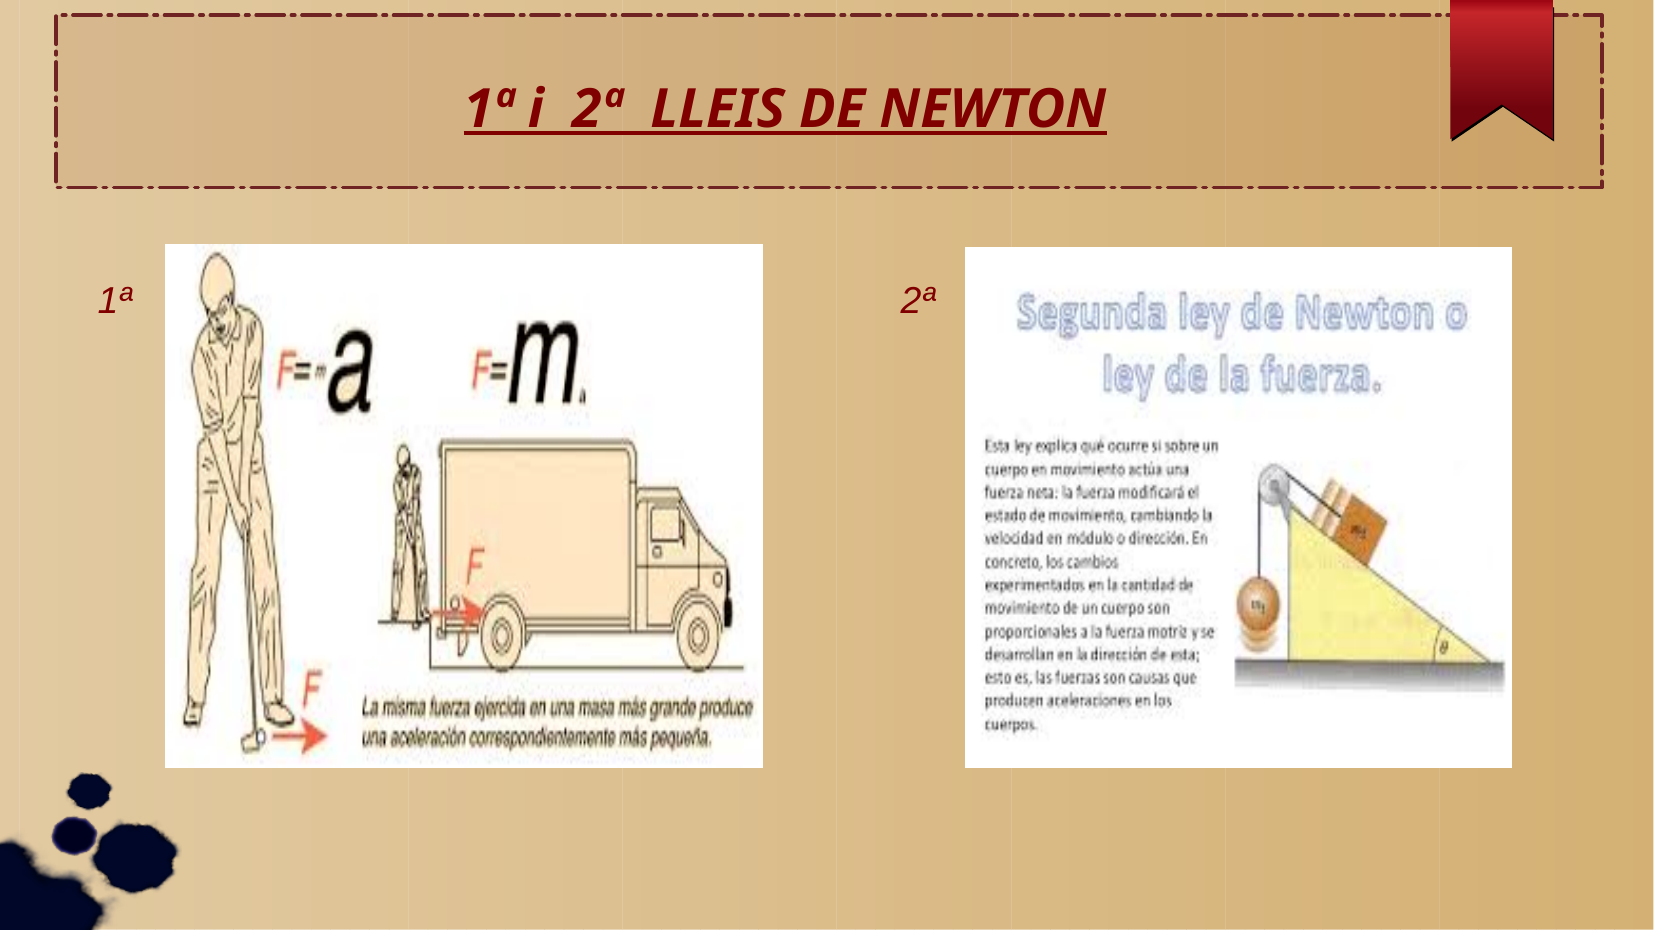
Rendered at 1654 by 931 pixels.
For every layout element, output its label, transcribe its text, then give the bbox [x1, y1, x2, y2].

text_box 2ª [885, 271, 951, 329]
text_box 1ª i 2ª LLEIS DE NEWTON [448, 61, 1278, 152]
picture [965, 247, 1512, 768]
picture [165, 244, 763, 768]
text_box 1ª [82, 271, 148, 329]
